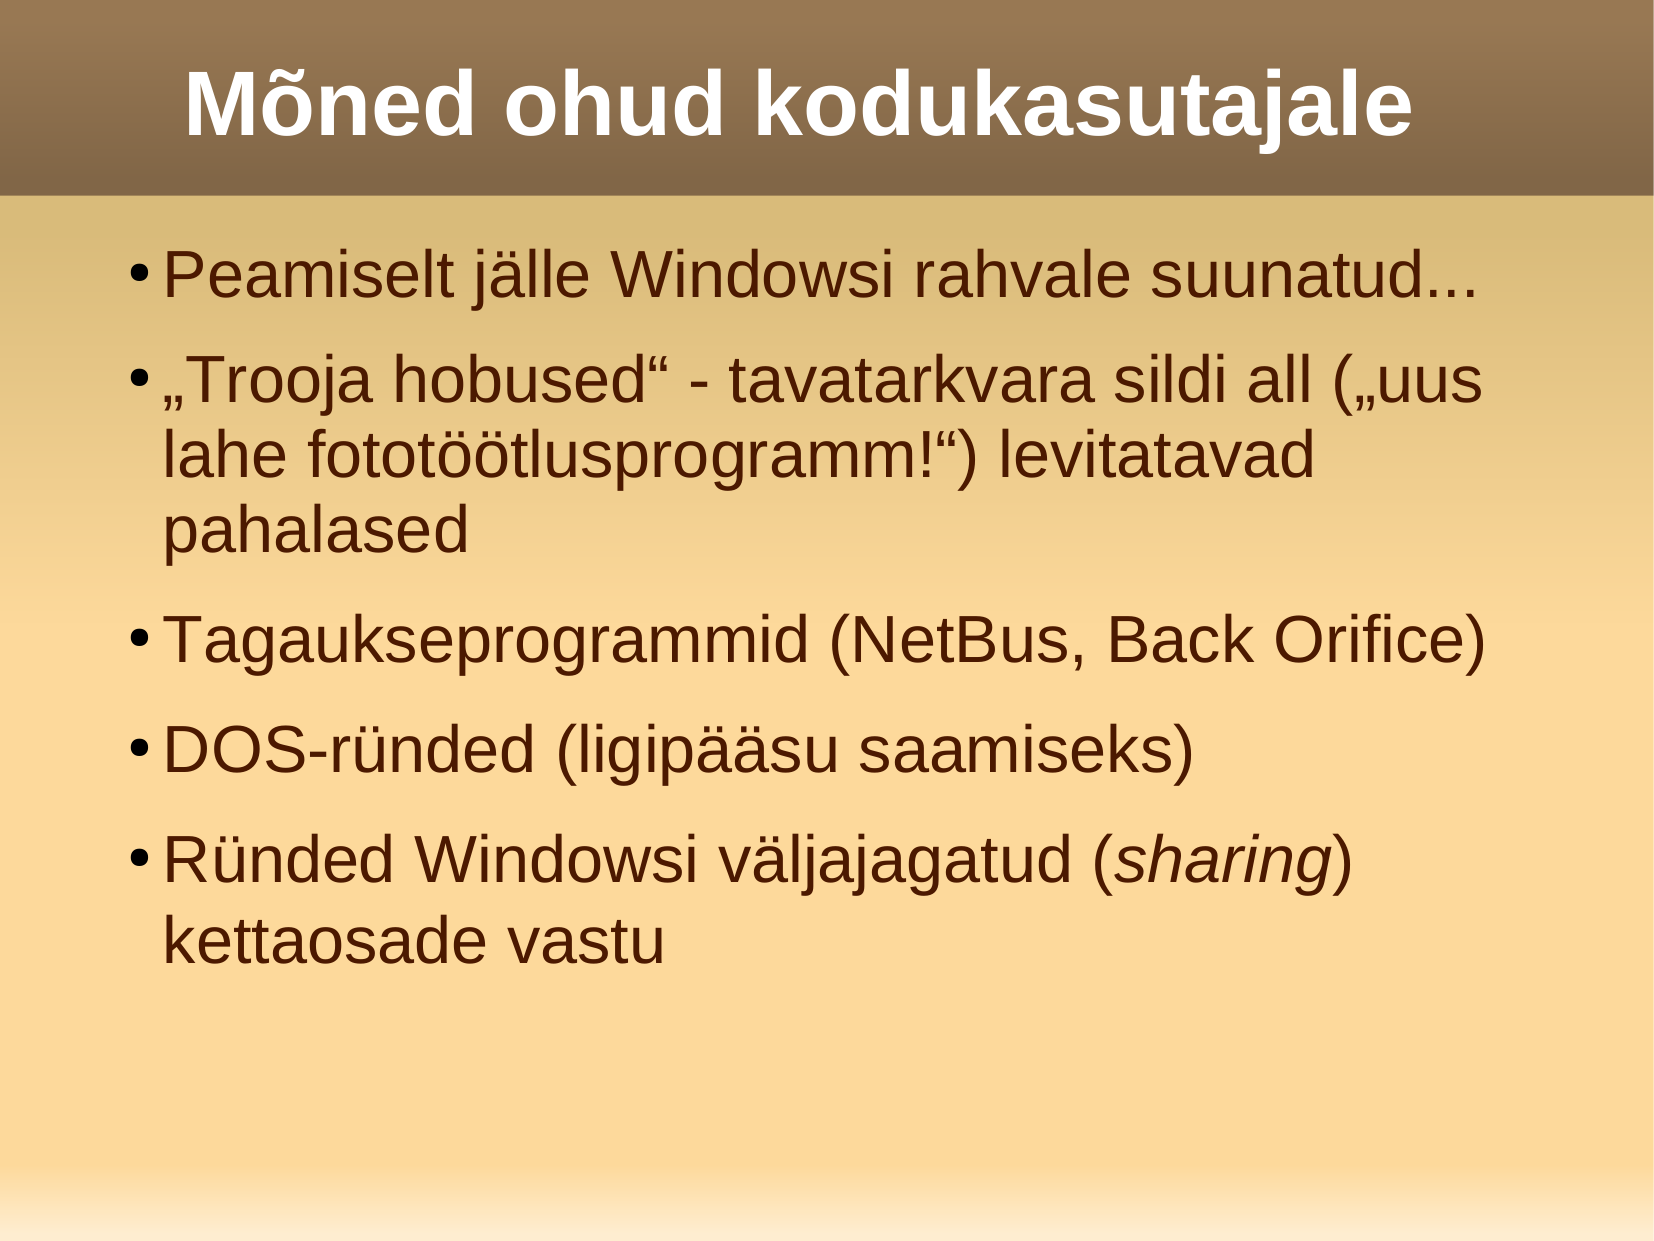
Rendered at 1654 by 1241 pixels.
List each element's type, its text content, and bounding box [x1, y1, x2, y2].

title Mõned ohud kodukasutajale [93, 0, 1506, 207]
list Peamiselt jälle Windowsi rahvale suunatud... „Trooja hobused“ - tavatarkvara sildi all („uus lahe fototöötlusprogramm!“) levitatavad pahalased Tagaukseprogrammid (NetBus, Back Orifice) DOS-ründed (ligipääsu saamiseks) Ründed Windowsi väljajagatud (sharing) kettaosade vastu [92, 236, 1536, 1018]
picture [0, 0, 1654, 1241]
